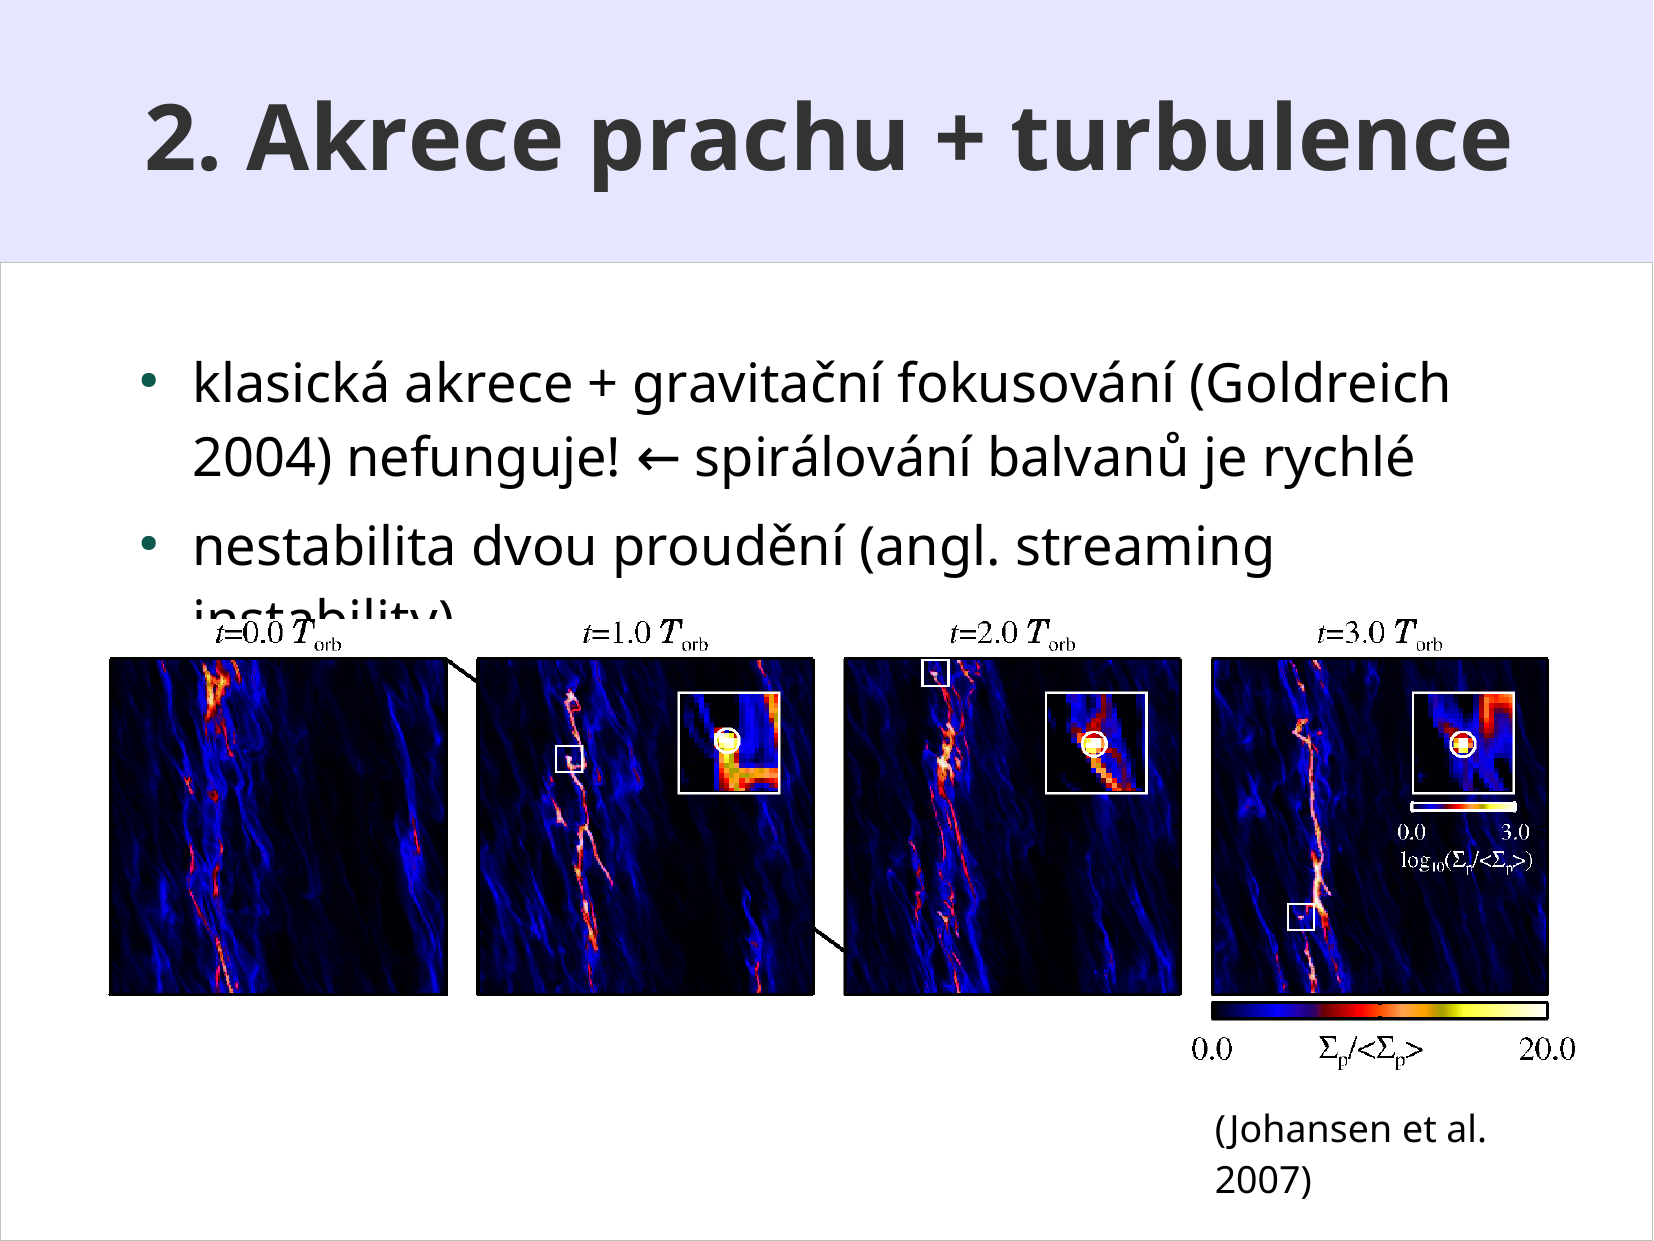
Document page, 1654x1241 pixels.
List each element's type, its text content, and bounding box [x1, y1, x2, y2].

text_box (Johansen et al. 2007) [1200, 1095, 1571, 1158]
title 2. Akrece prachu + turbulence [124, 31, 1536, 239]
list klasická akrece + gravitační fokusování (Goldreich 2004) nefunguje! ← spirálování balvanů je rychlé nestabilita dvou proudění (angl. streaming instability) [121, 344, 1534, 619]
picture [108, 619, 1575, 1070]
